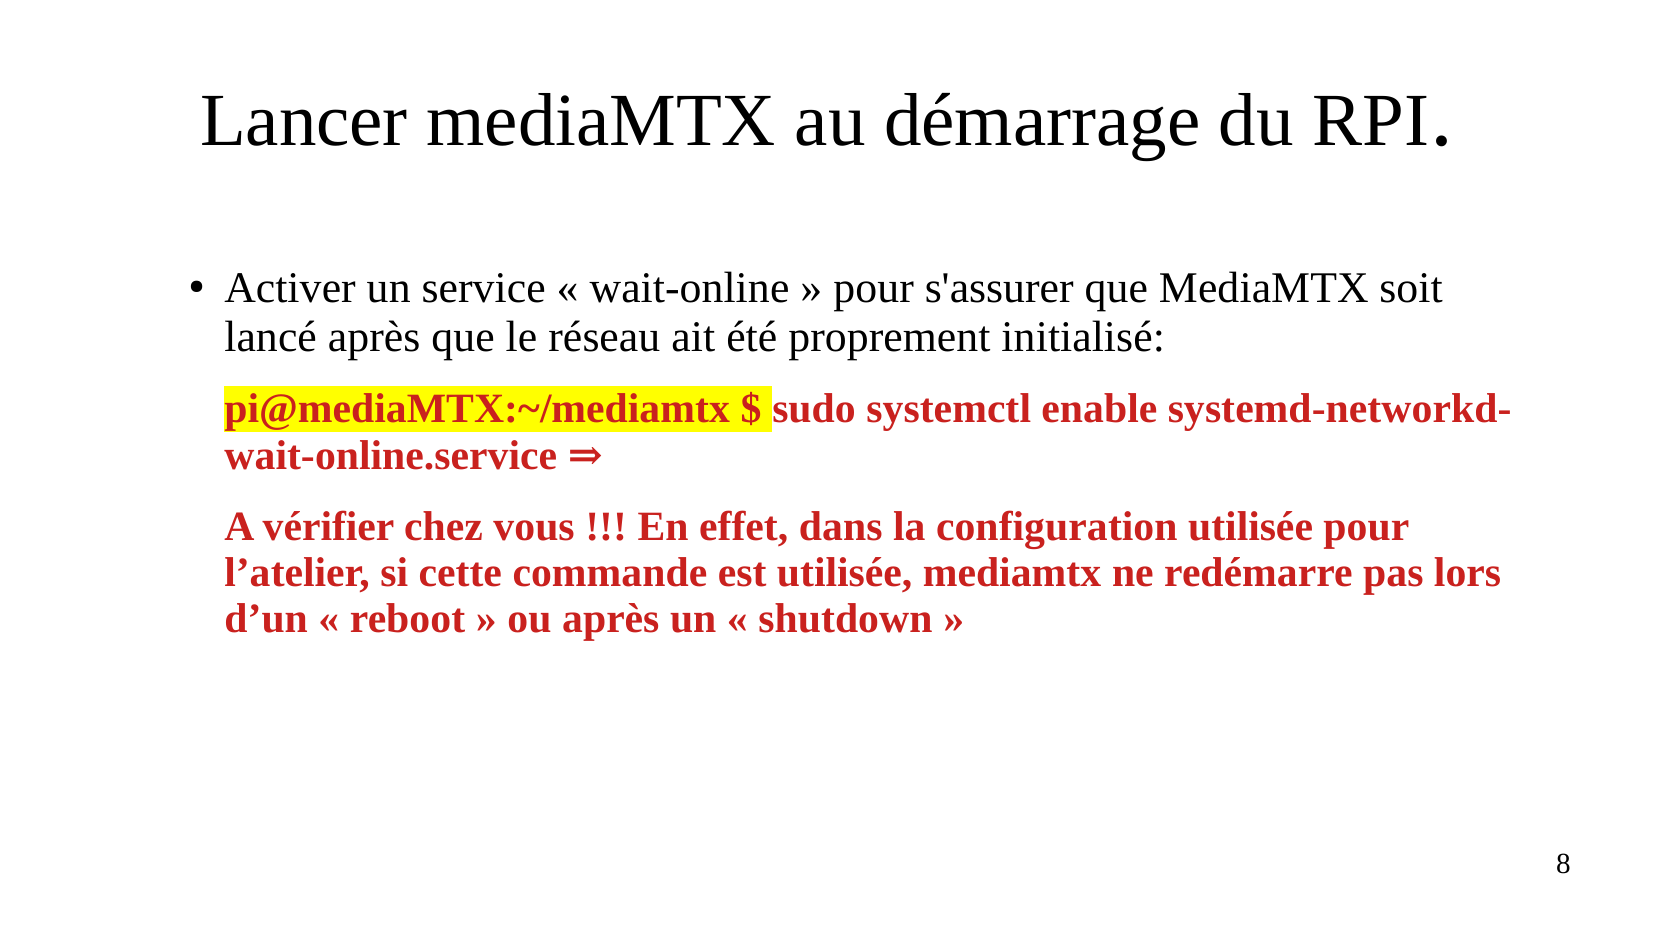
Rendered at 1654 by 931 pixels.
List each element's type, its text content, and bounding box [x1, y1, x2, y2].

title Lancer mediaMTX au démarrage du RPI. [82, 37, 1571, 193]
text_box Activer un service « wait-online » pour s'assurer que MediaMTX soit lancé après que le réseau ait été proprement initialisé: pi@mediaMTX:~/mediamtx $ sudo systemctl enable systemd-networkd-wait-online.service ⇒ A vérifier chez vous !!! En effet, dans la configuration utilisée pour l’atelier, si cette commande est utilisée, mediamtx ne redémarre pas lors d’un « reboot » ou après un « shutdown » [174, 256, 1562, 721]
